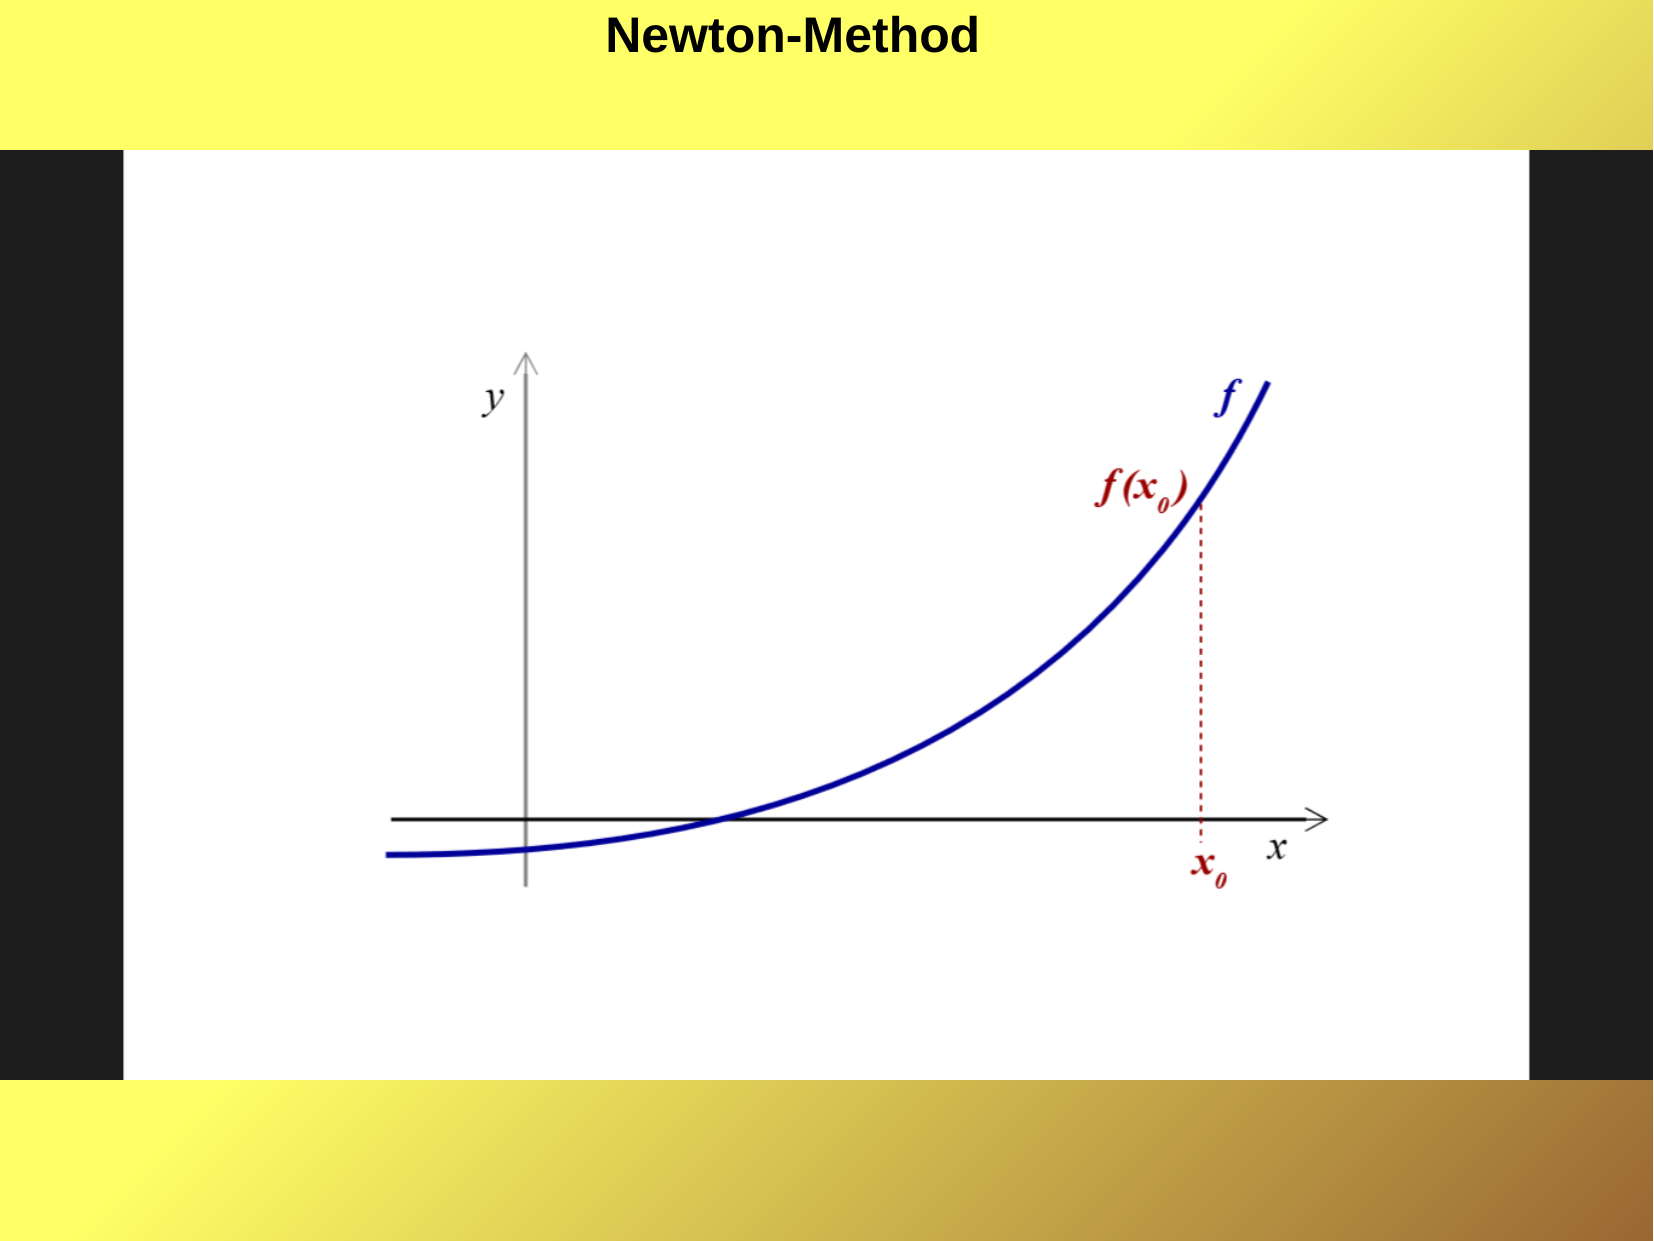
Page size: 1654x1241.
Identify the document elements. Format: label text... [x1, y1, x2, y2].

text_box Newton-Method [590, 0, 1565, 72]
picture [0, 150, 1653, 1080]
